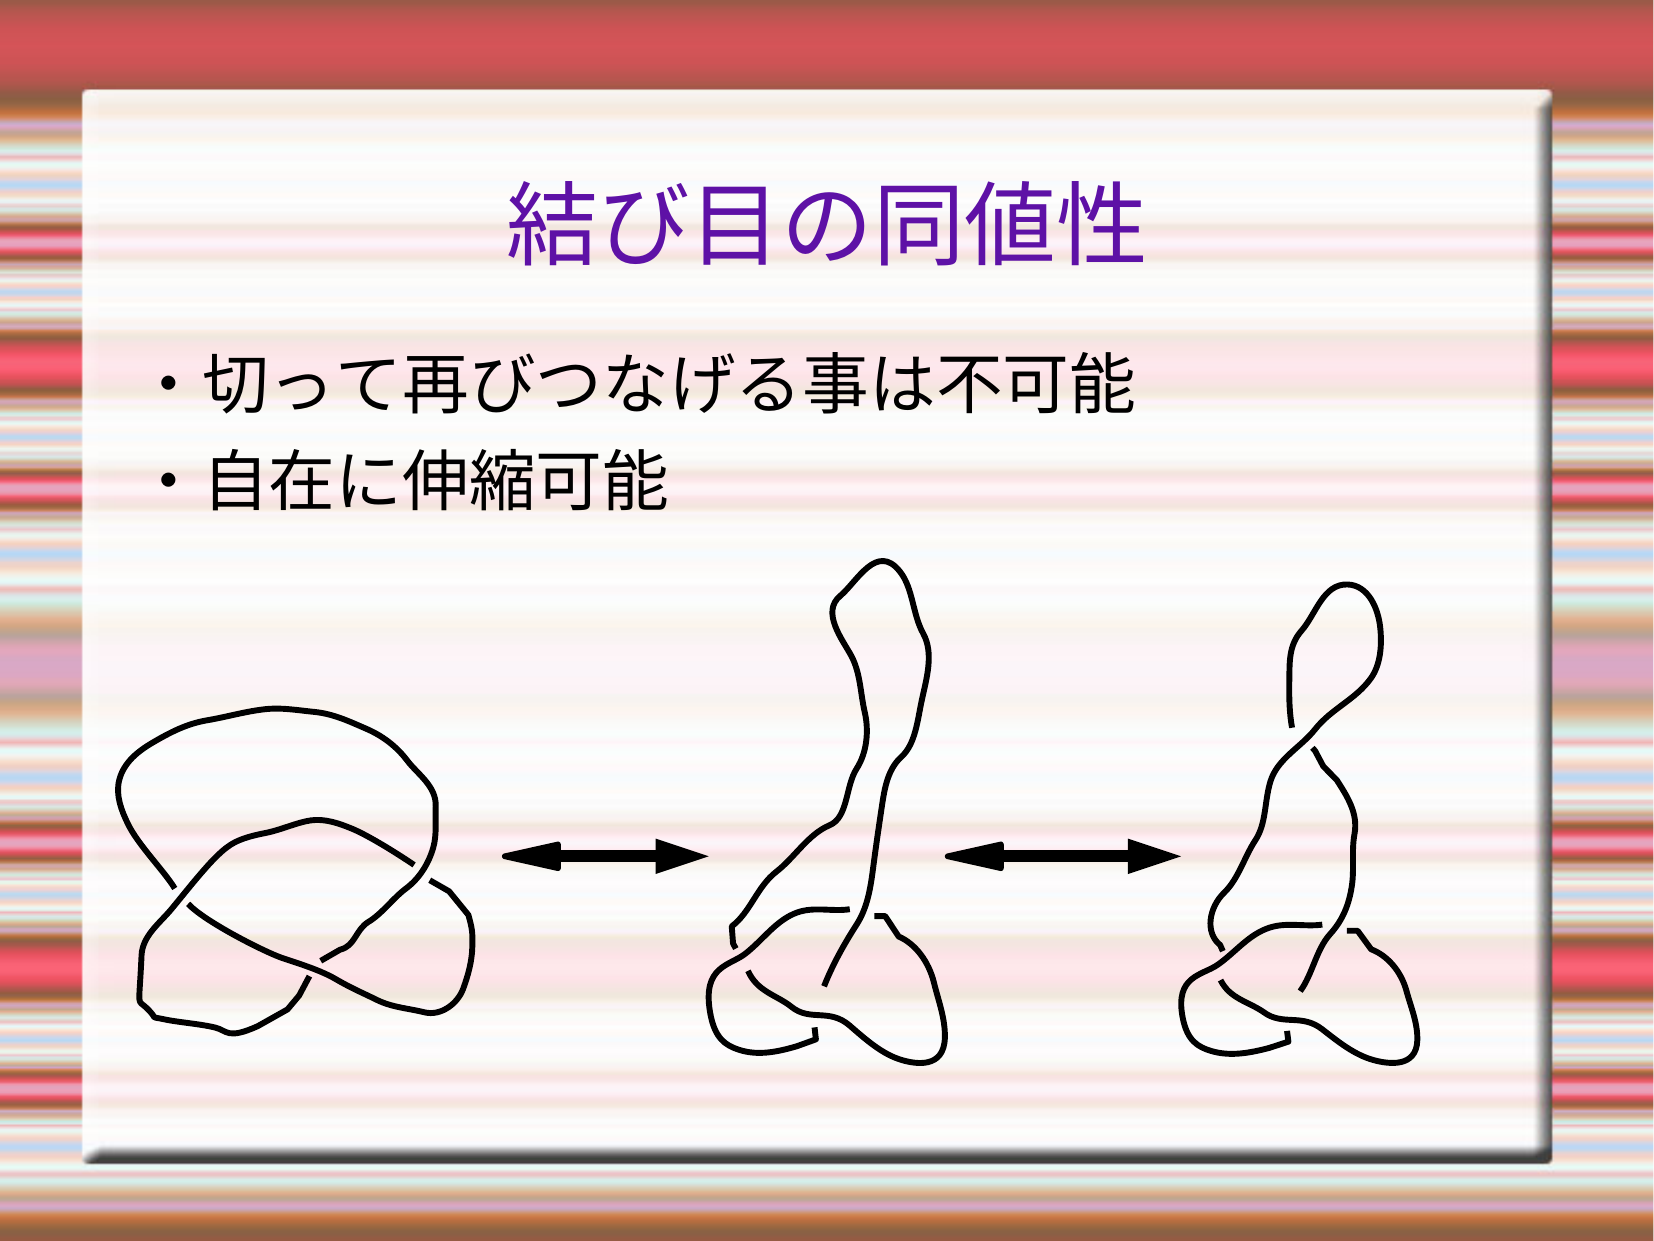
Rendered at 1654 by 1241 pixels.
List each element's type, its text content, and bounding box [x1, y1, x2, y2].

text_box ・切って再びつなげる事は不可能 ・自在に伸縮可能 [120, 324, 1069, 483]
title 結び目の同値性 [121, 114, 1534, 322]
picture [0, 0, 1654, 1241]
